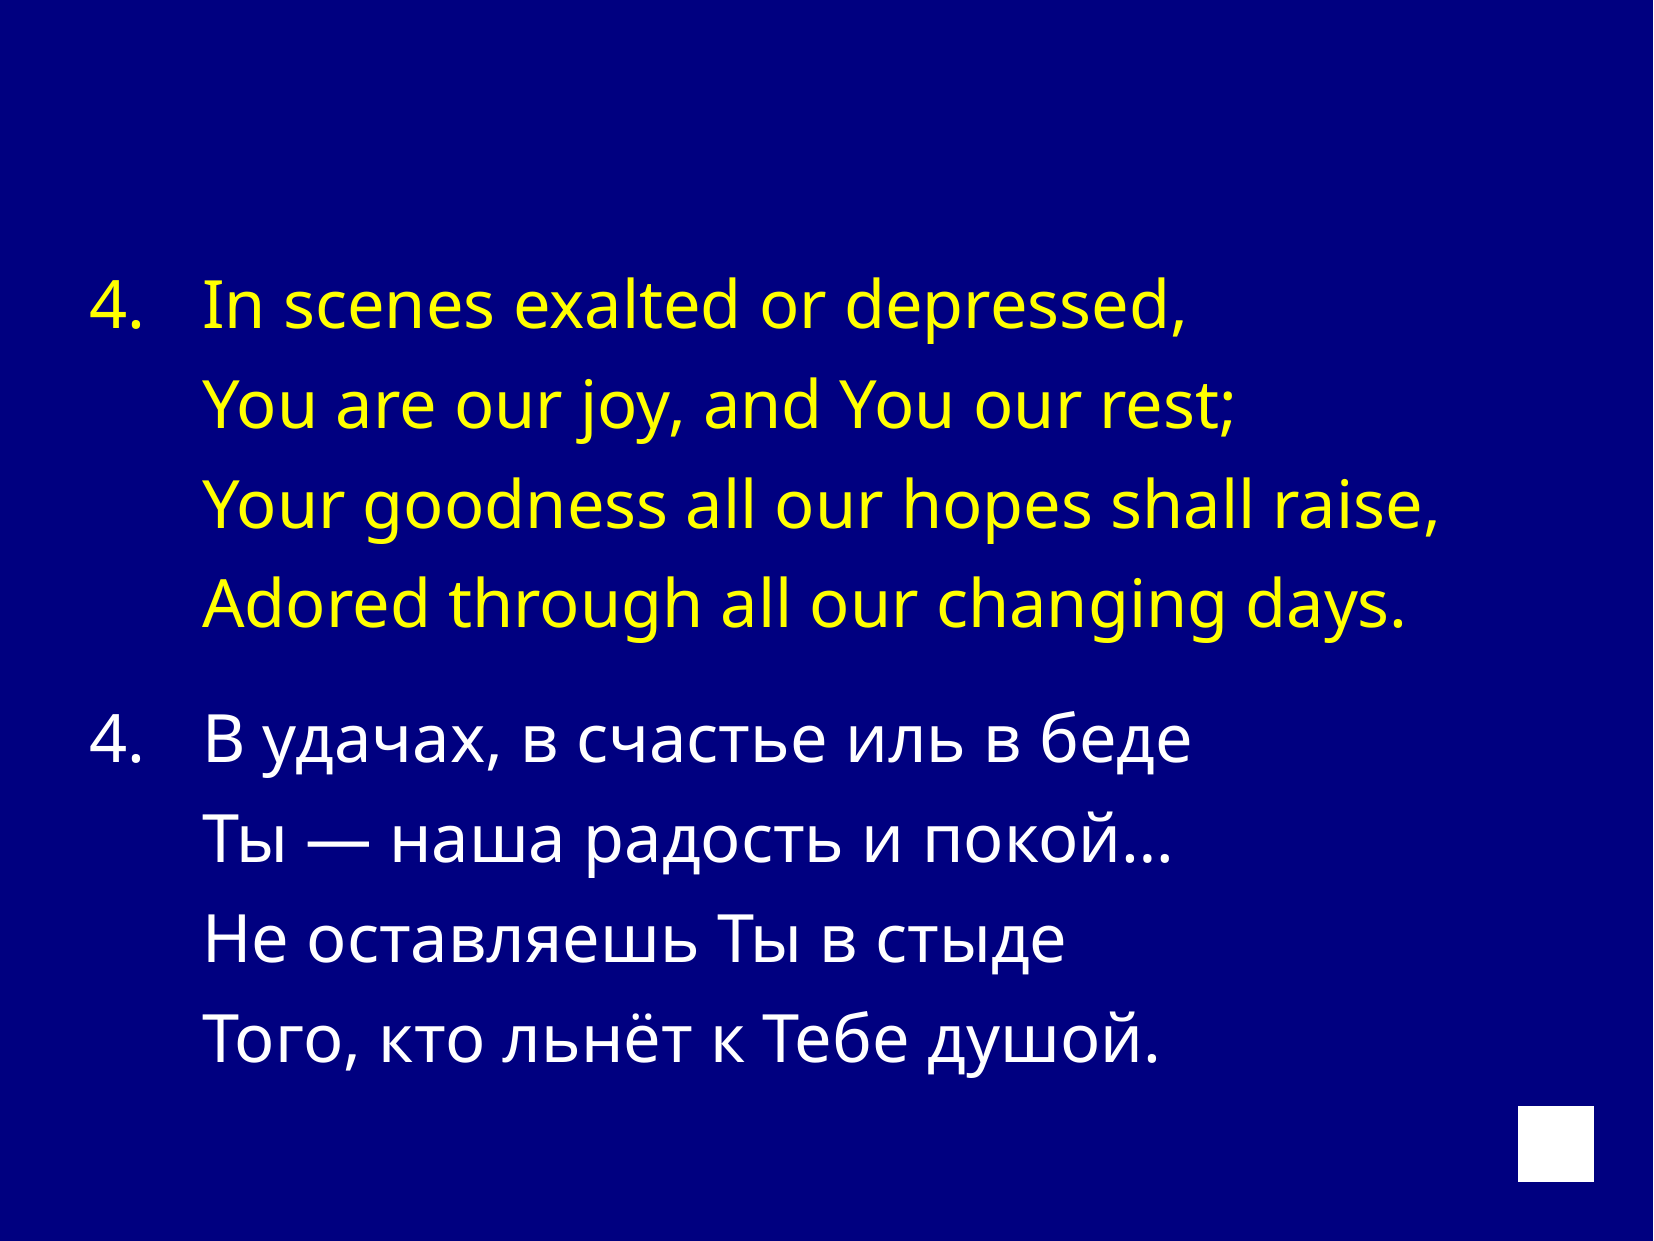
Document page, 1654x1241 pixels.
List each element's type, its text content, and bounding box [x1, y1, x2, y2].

text_box [1518, 1106, 1594, 1182]
text_box 4. В удачах, в счастье иль в беде Ты — наша радость и покой… Не оставляешь Ты в стыде Того, кто льнёт к Тебе душой. [75, 675, 1576, 1163]
text_box 4. In scenes exalted or depressed, You are our joy, and You our rest; Your goodness all our hopes shall raise, Adored through all our changing days. [75, 150, 1576, 638]
